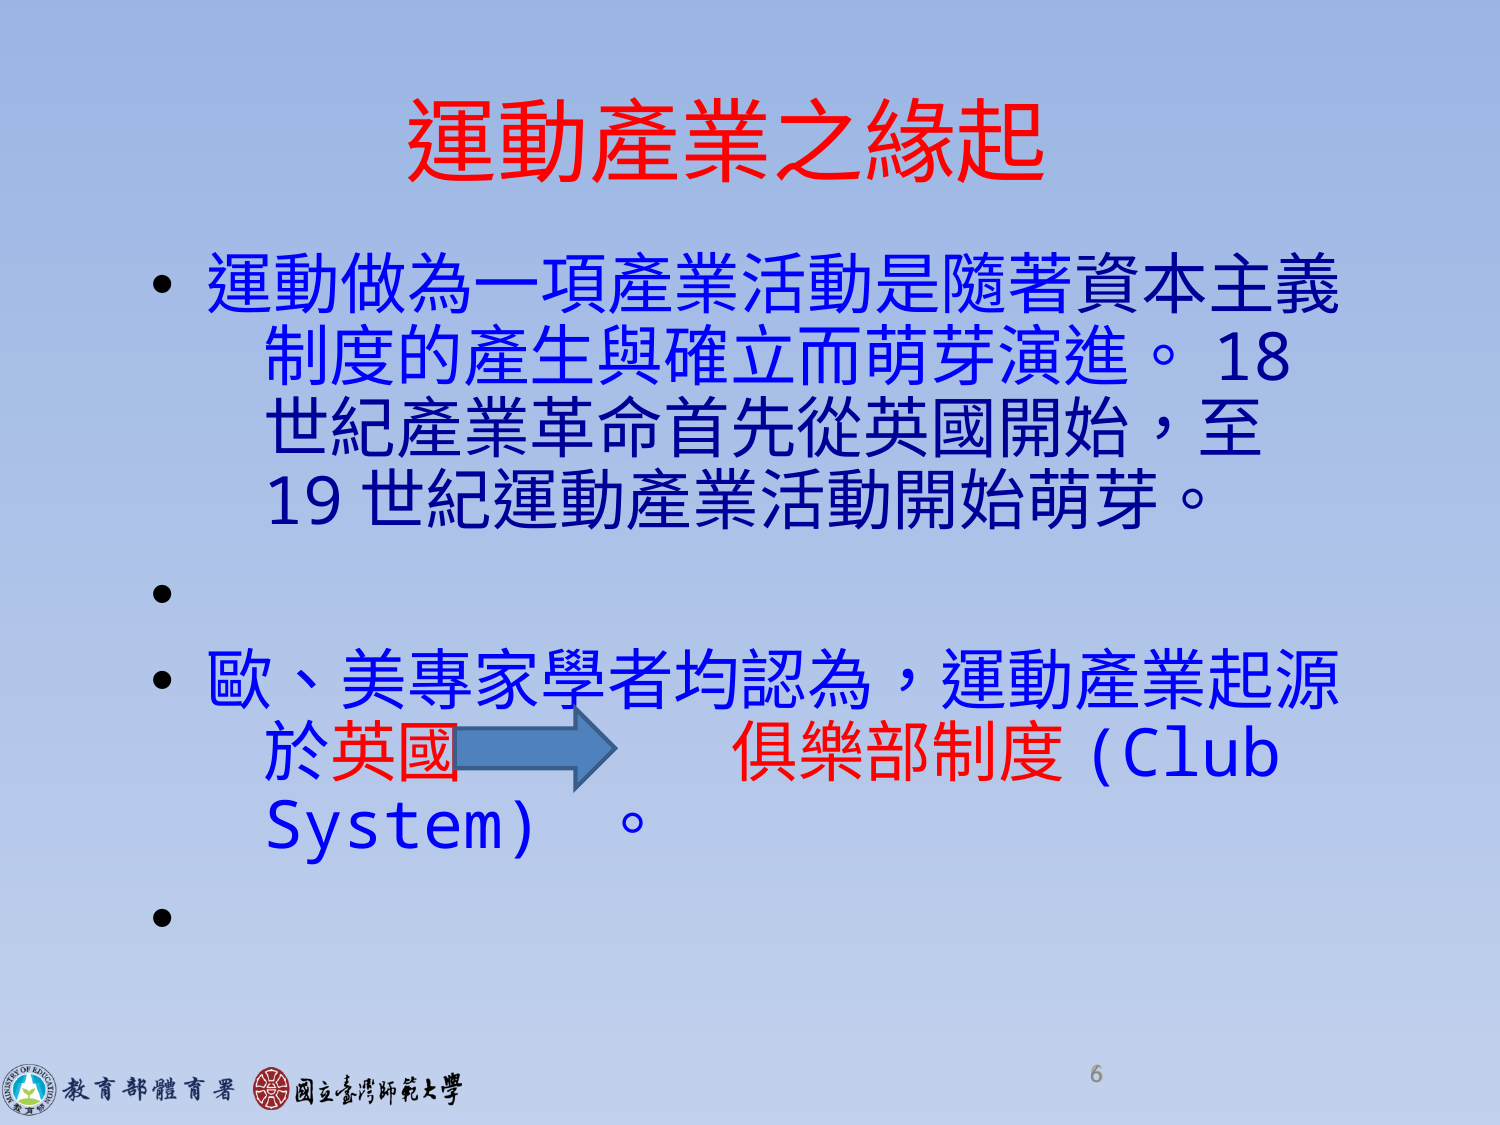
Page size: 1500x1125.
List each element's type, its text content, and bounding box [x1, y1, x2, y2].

list 運動做為一項產業活動是隨著資本主義制度的產生與確立而萌芽演進。18世紀產業革命首先從英國開始，至19世紀運動產業活動開始萌芽。 歐、美專家學者均認為，運動產業起源於英國 俱樂部制度(Club System) 。 [135, 243, 1366, 1031]
title 運動產業之緣起 [75, 45, 1426, 233]
text_box [1074, 1042, 1426, 1103]
text_box [454, 708, 616, 789]
